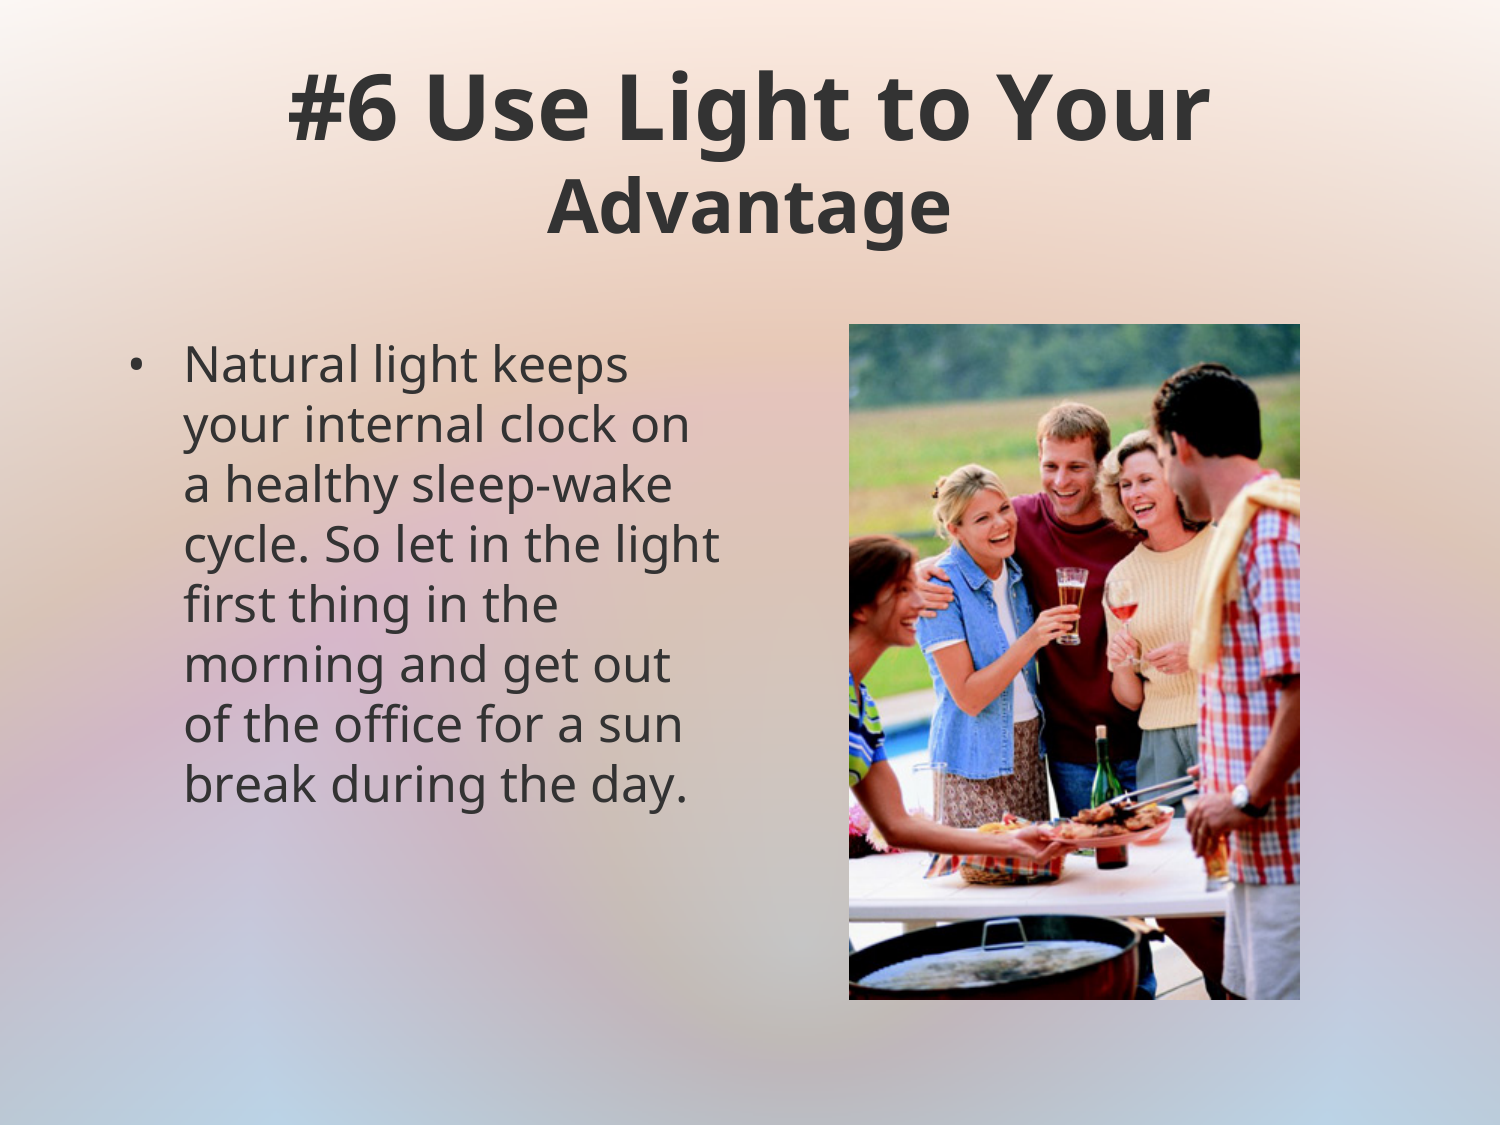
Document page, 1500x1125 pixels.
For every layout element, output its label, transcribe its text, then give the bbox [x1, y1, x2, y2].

picture [0, 0, 1500, 1125]
list Natural light keeps your internal clock on a healthy sleep-wake cycle. So let in the light first thing in the morning and get out of the office for a sun break during the day. [112, 324, 738, 1001]
title #6 Use Light to Your Advantage [112, 41, 1388, 347]
